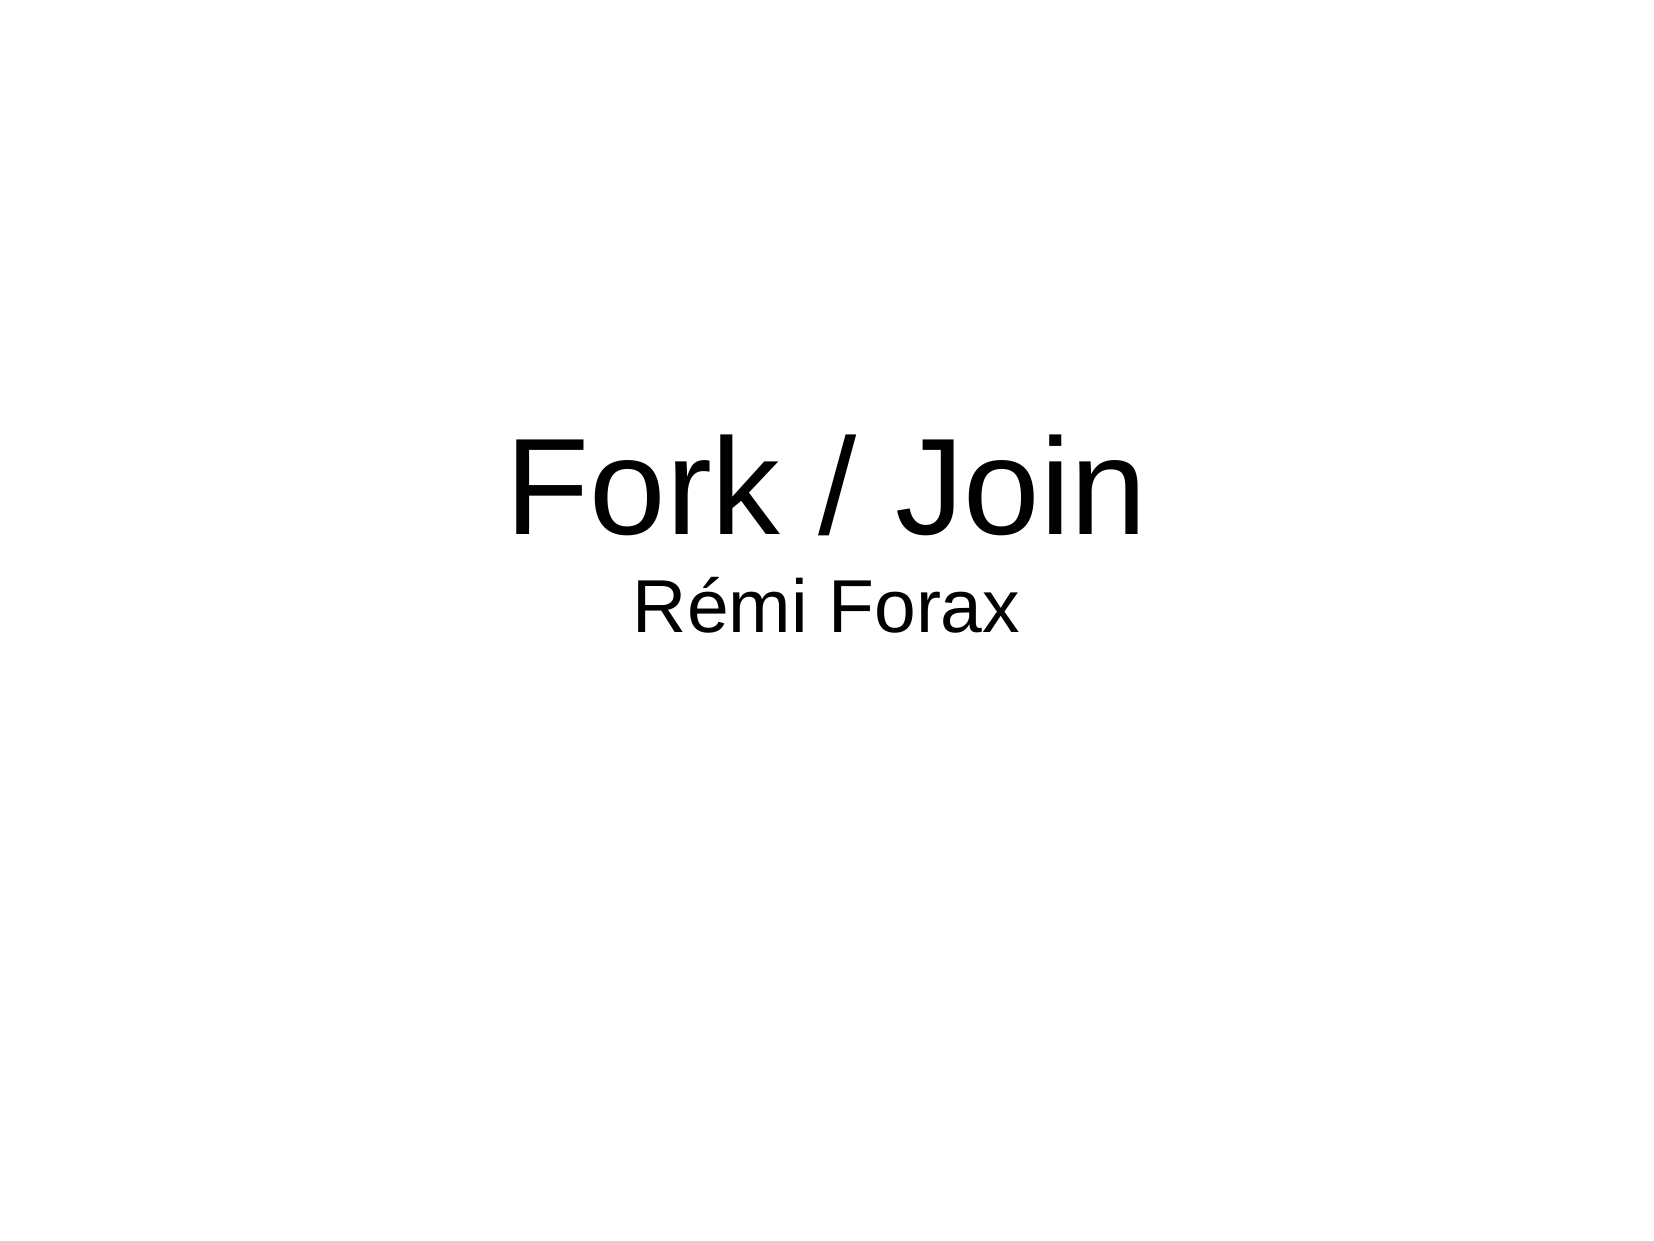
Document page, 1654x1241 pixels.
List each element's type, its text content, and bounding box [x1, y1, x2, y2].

subtitle Fork / Join Rémi Forax [82, 49, 1571, 1010]
